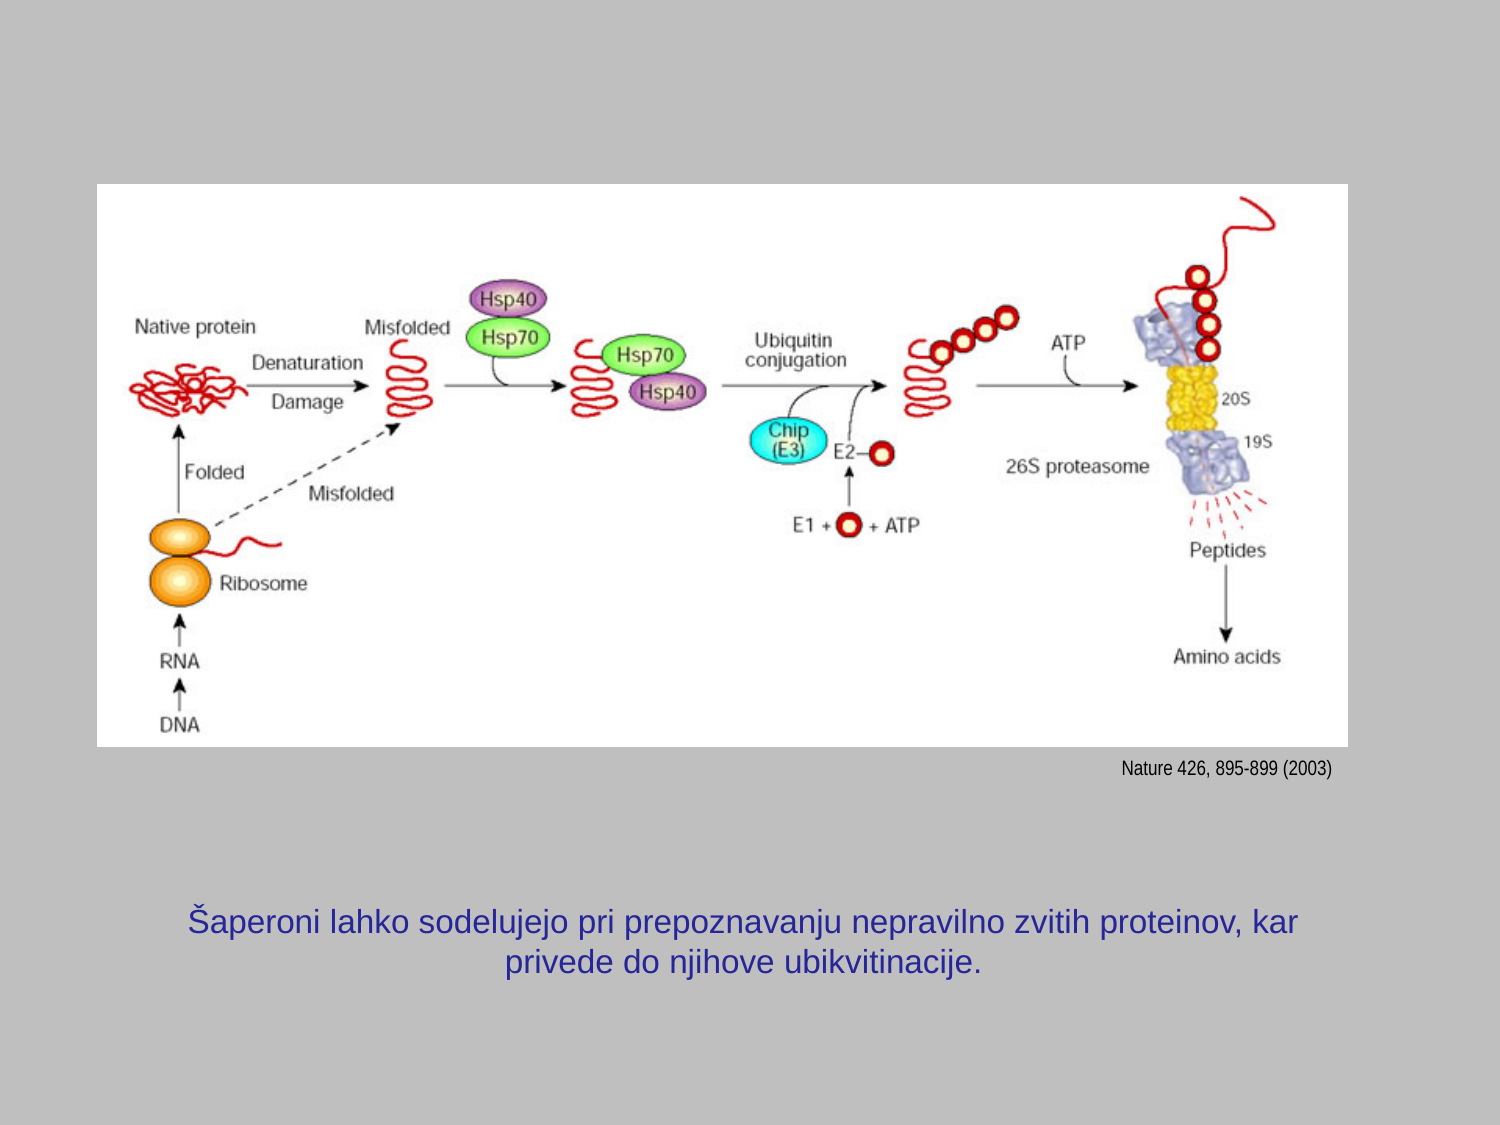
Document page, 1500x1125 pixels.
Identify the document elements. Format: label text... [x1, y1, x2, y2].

text_box Nature 426, 895-899 (2003) [1106, 746, 1348, 787]
picture [97, 184, 1348, 747]
text_box Šaperoni lahko sodelujejo pri prepoznavanju nepravilno zvitih proteinov, kar privede do njihove ubikvitinacije. [159, 893, 1329, 988]
